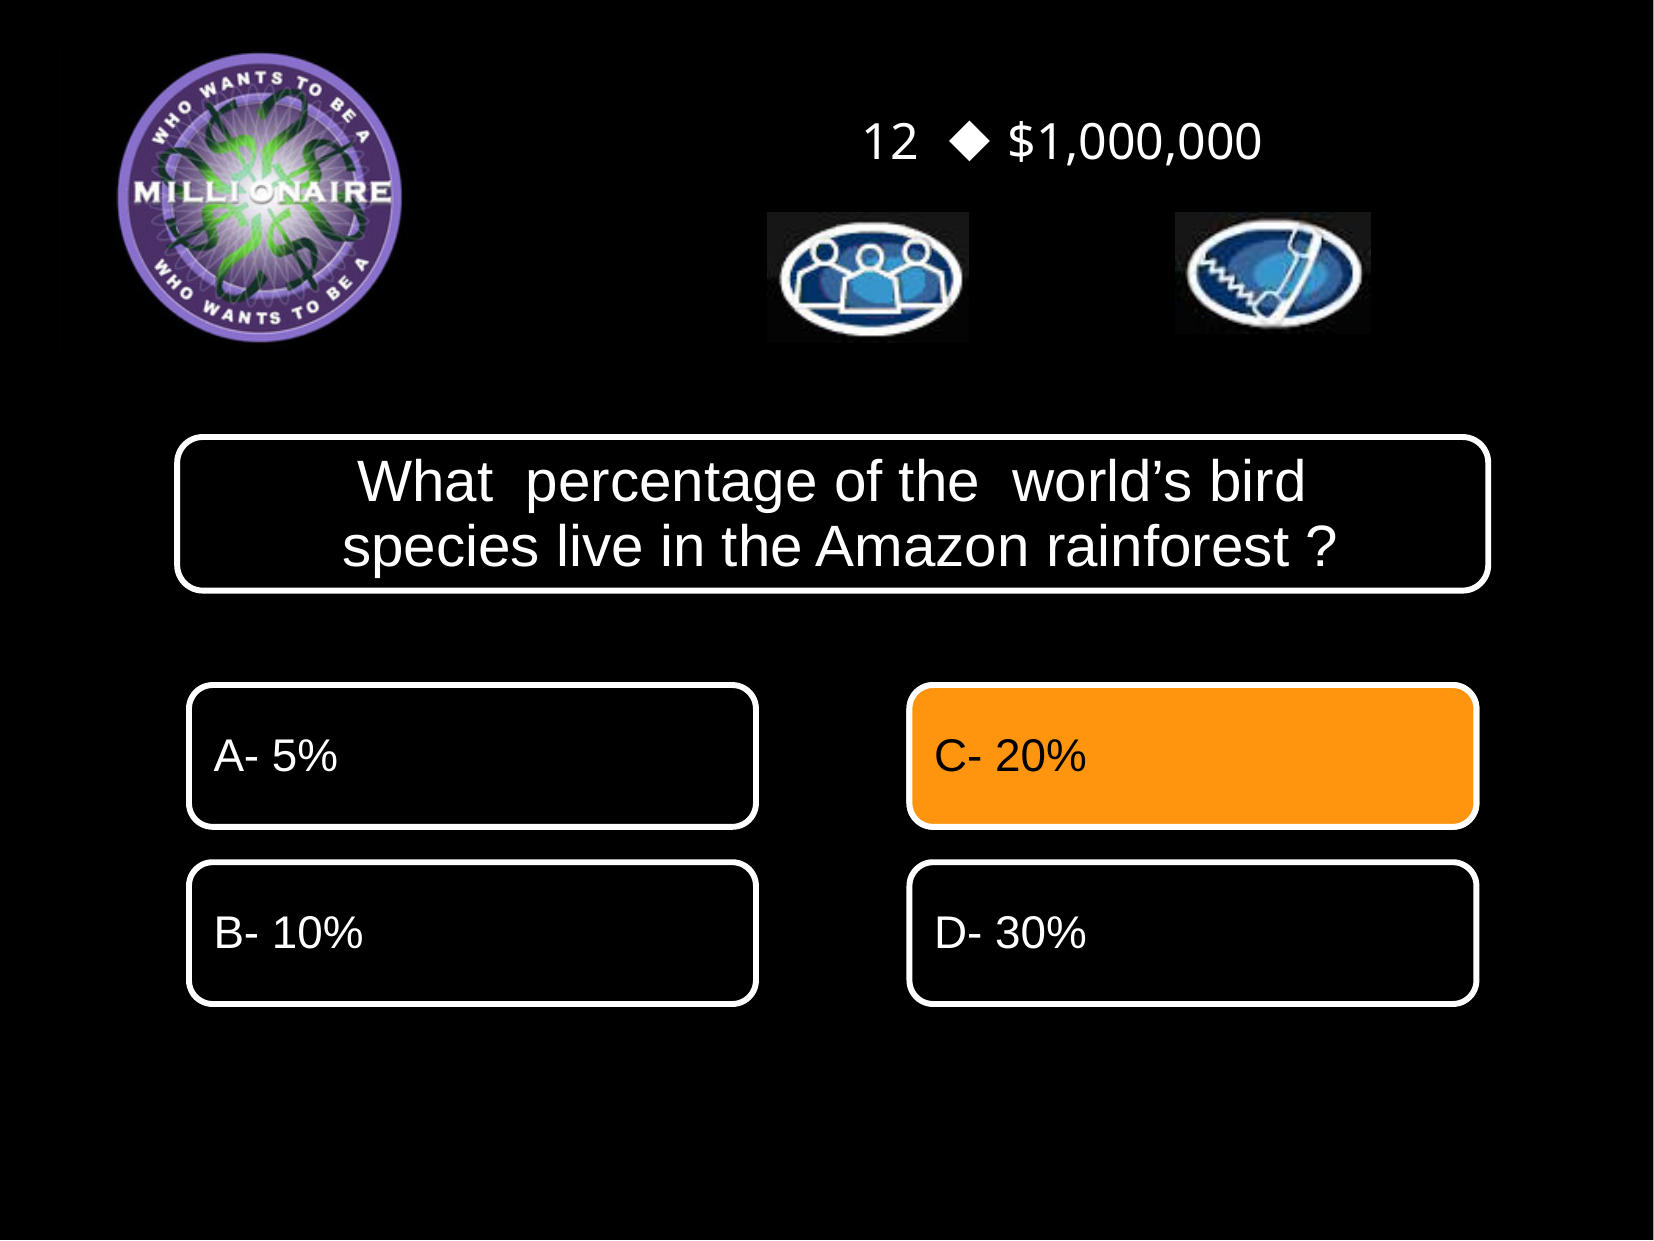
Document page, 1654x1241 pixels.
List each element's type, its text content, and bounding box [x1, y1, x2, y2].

text_box 12  $1,000,000 [774, 106, 1458, 213]
text_box C- 20% [909, 685, 1477, 827]
text_box D- 30% [909, 862, 1477, 1004]
text_box What percentage of the world’s bird species live in the Amazon rainforest ? [177, 437, 1489, 591]
text_box B- 10% [188, 862, 756, 1004]
picture [1175, 212, 1371, 334]
picture [59, 41, 477, 355]
picture [767, 212, 969, 343]
text_box A- 5% [188, 685, 756, 827]
